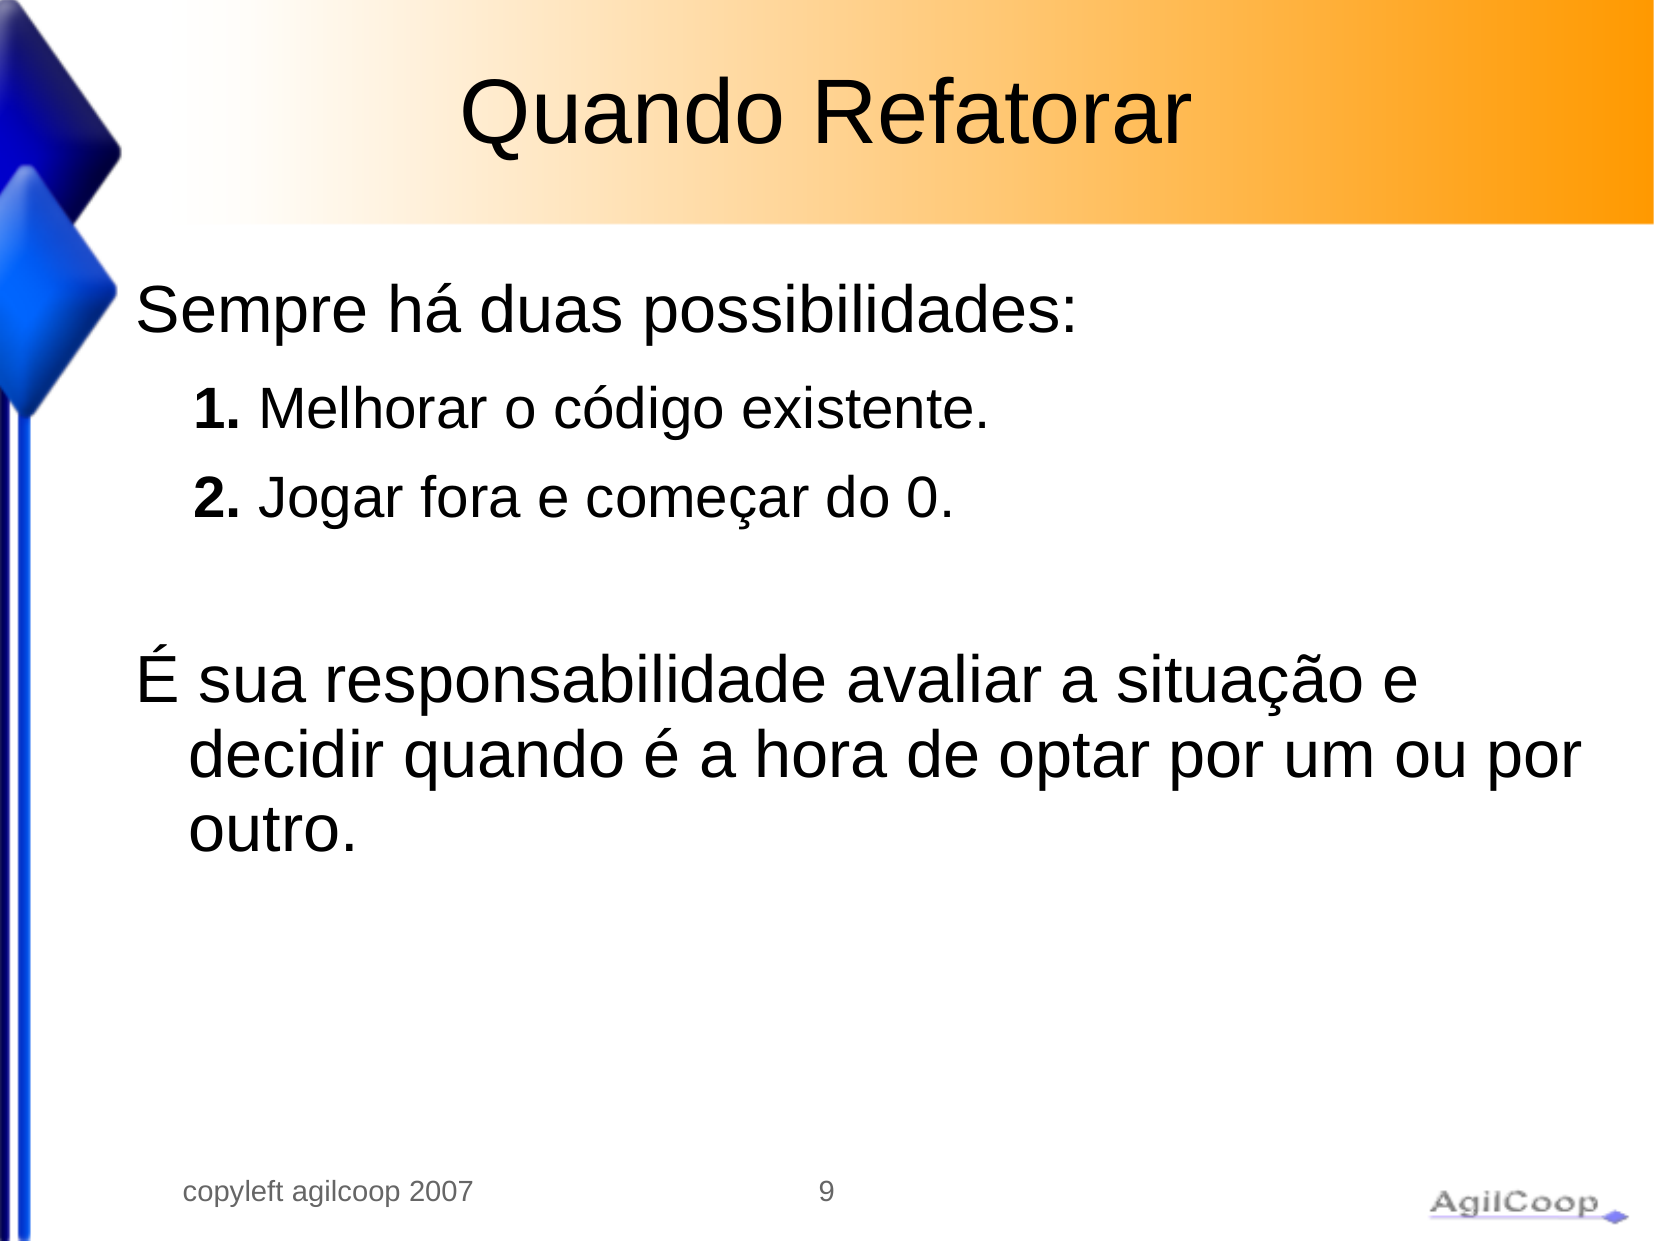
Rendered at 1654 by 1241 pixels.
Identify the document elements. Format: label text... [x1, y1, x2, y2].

picture [0, 0, 1654, 1241]
title Quando Refatorar [82, 8, 1571, 216]
list Sempre há duas possibilidades: 1. Melhorar o código existente. 2. Jogar fora e começar do 0. É sua responsabilidade avaliar a situação e decidir quando é a hora de optar por um ou por outro. [118, 271, 1607, 1123]
